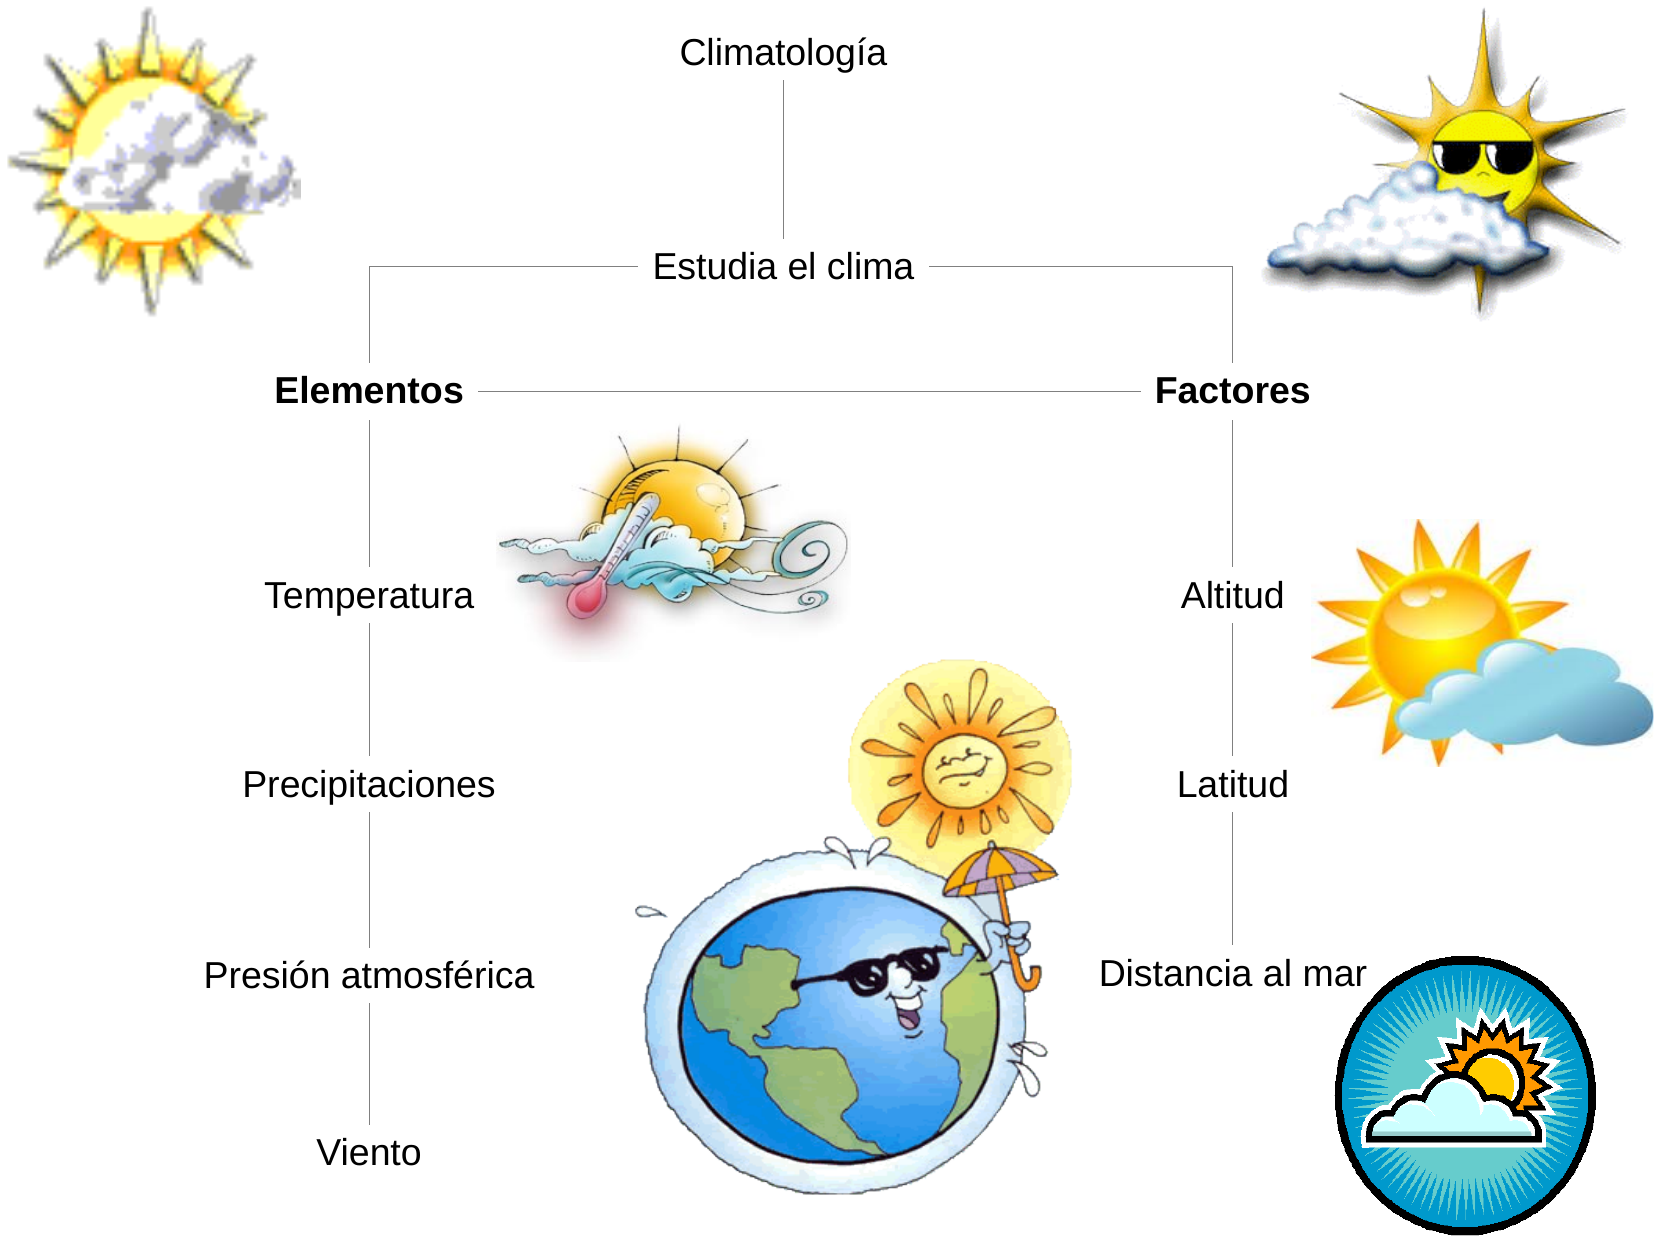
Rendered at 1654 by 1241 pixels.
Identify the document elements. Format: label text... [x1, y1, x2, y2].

text_box Latitud [1162, 755, 1304, 813]
picture [1232, 0, 1654, 363]
text_box Distancia al mar [1116, 944, 1275, 1002]
text_box Altitud [1166, 566, 1300, 624]
text_box Estudia el clima [637, 238, 930, 296]
picture [6, 5, 301, 325]
text_box Precipitaciones [227, 755, 511, 813]
text_box Presión atmosférica [188, 947, 550, 1004]
text_box Climatología [664, 23, 903, 81]
picture [1275, 939, 1652, 1241]
picture [1311, 519, 1654, 768]
picture [496, 413, 1116, 1217]
text_box Elementos [259, 362, 479, 421]
text_box Temperatura [249, 566, 490, 624]
text_box Viento [301, 1124, 437, 1182]
text_box Factores [1140, 362, 1326, 421]
